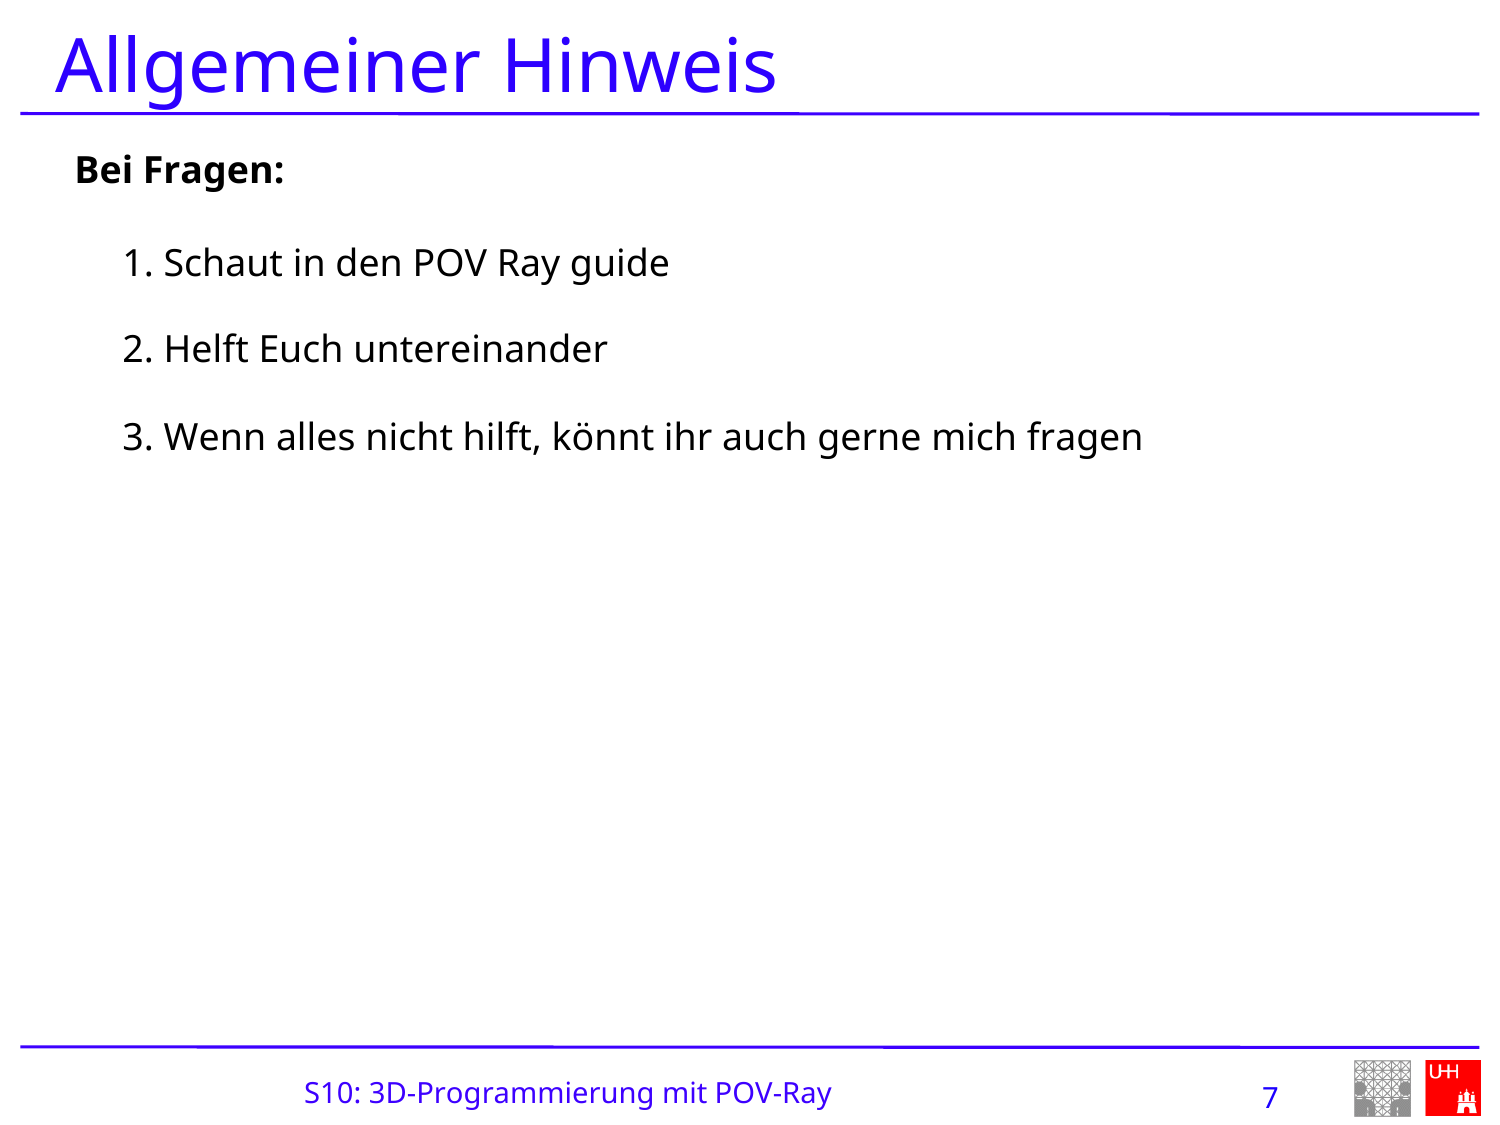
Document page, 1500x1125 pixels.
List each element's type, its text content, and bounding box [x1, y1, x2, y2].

text_box Bei Fragen: [53, 135, 325, 204]
picture [1422, 1058, 1483, 1119]
list 1. Schaut in den POV Ray guide 2. Helft Euch untereinander 3. Wenn alles nicht hilft, könnt ihr auch gerne mich fragen [52, 148, 1471, 819]
title Allgemeiner Hinweis [29, 10, 1477, 116]
picture [1352, 1058, 1414, 1119]
